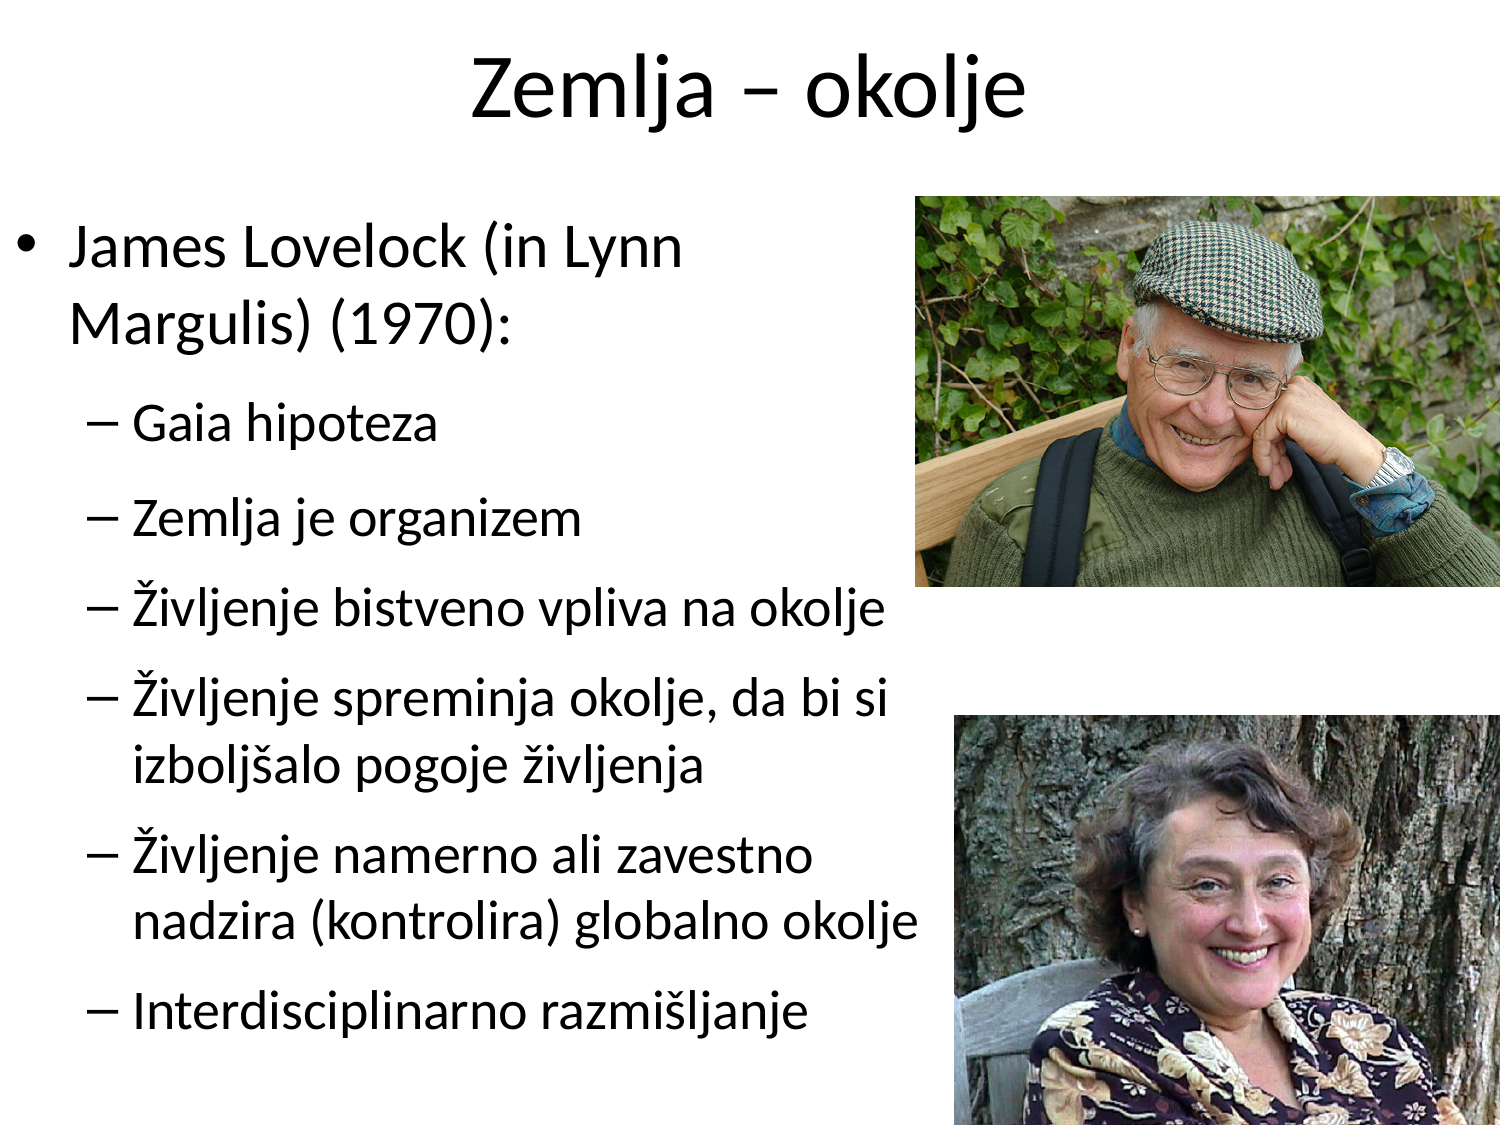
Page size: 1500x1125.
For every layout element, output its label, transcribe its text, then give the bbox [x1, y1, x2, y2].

title Zemlja – okolje [0, 0, 1500, 161]
picture [915, 196, 1500, 587]
list James Lovelock (in Lynn Margulis) (1970): Gaia hipoteza Zemlja je organizem Življenje bistveno vpliva na okolje Življenje spreminja okolje, da bi si izboljšalo pogoje življenja Življenje namerno ali zavestno nadzira (kontrolira) globalno okolje Interdisciplinarno razmišljanje [0, 196, 939, 1125]
picture [954, 715, 1500, 1125]
